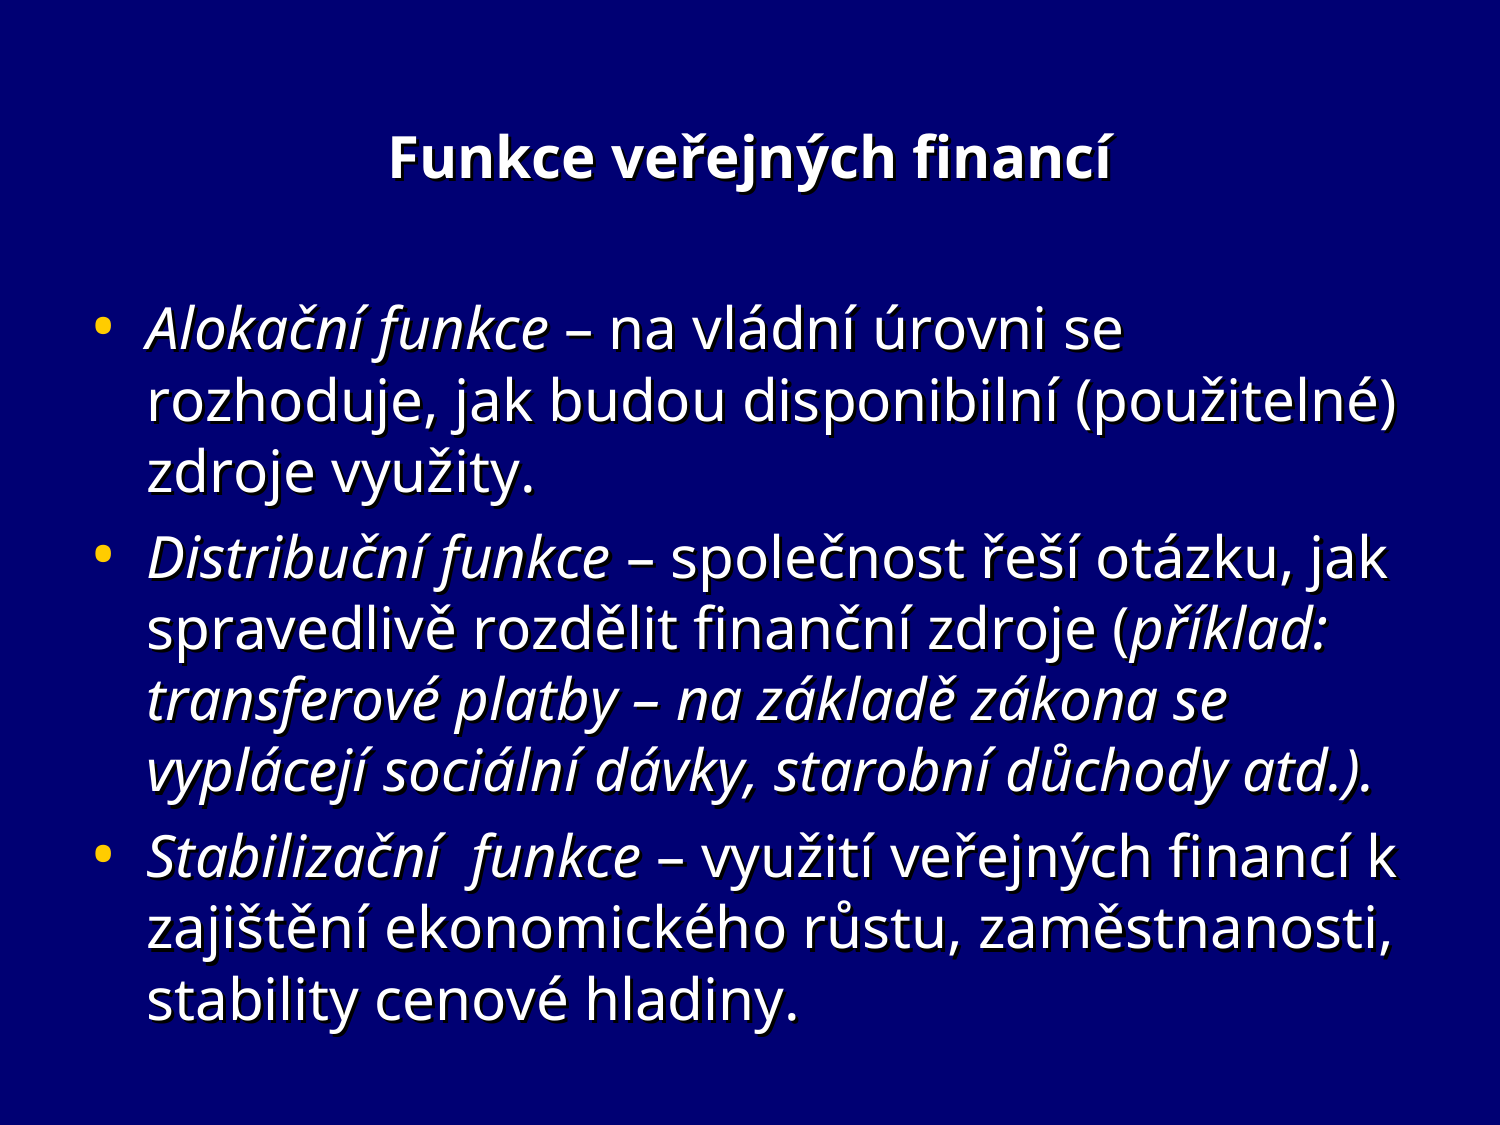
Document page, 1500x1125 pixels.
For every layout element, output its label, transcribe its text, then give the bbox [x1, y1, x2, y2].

list Funkce veřejných financí Alokační funkce – na vládní úrovni se rozhoduje, jak budou disponibilní (použitelné) zdroje využity. Distribuční funkce – společnost řeší otázku, jak spravedlivě rozdělit finanční zdroje (příklad: transferové platby – na základě zákona se vyplácejí sociální dávky, starobní důchody atd.). Stabilizační funkce – využití veřejných financí k zajištění ekonomického růstu, zaměstnanosti, stability cenové hladiny. [75, 113, 1426, 1006]
